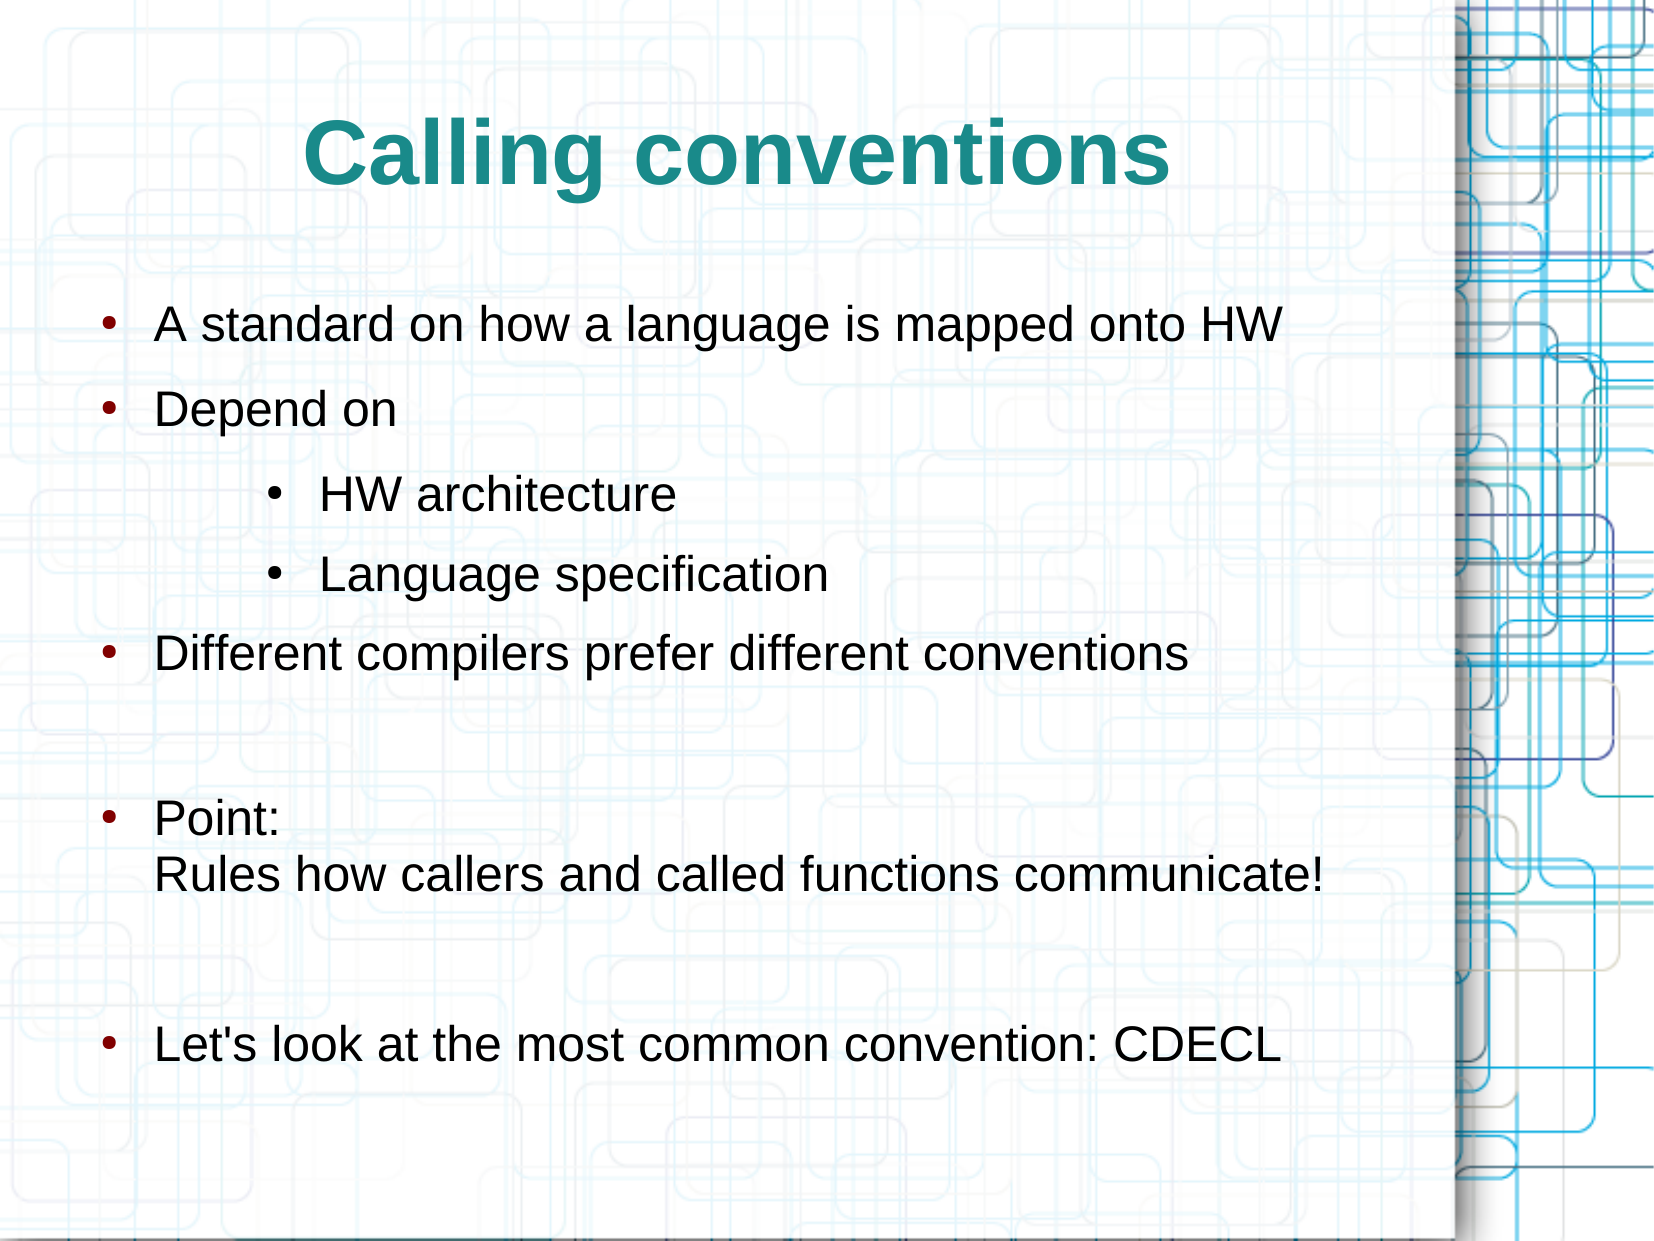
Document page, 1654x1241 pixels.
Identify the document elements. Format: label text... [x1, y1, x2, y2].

title Calling conventions [59, 49, 1418, 257]
picture [0, 0, 1654, 1241]
list A standard on how a language is mapped onto HW Depend on HW architecture Language specification Different compilers prefer different conventions Point: Rules how callers and called functions communicate! Let's look at the most common convention: CDECL [82, 296, 1418, 1115]
